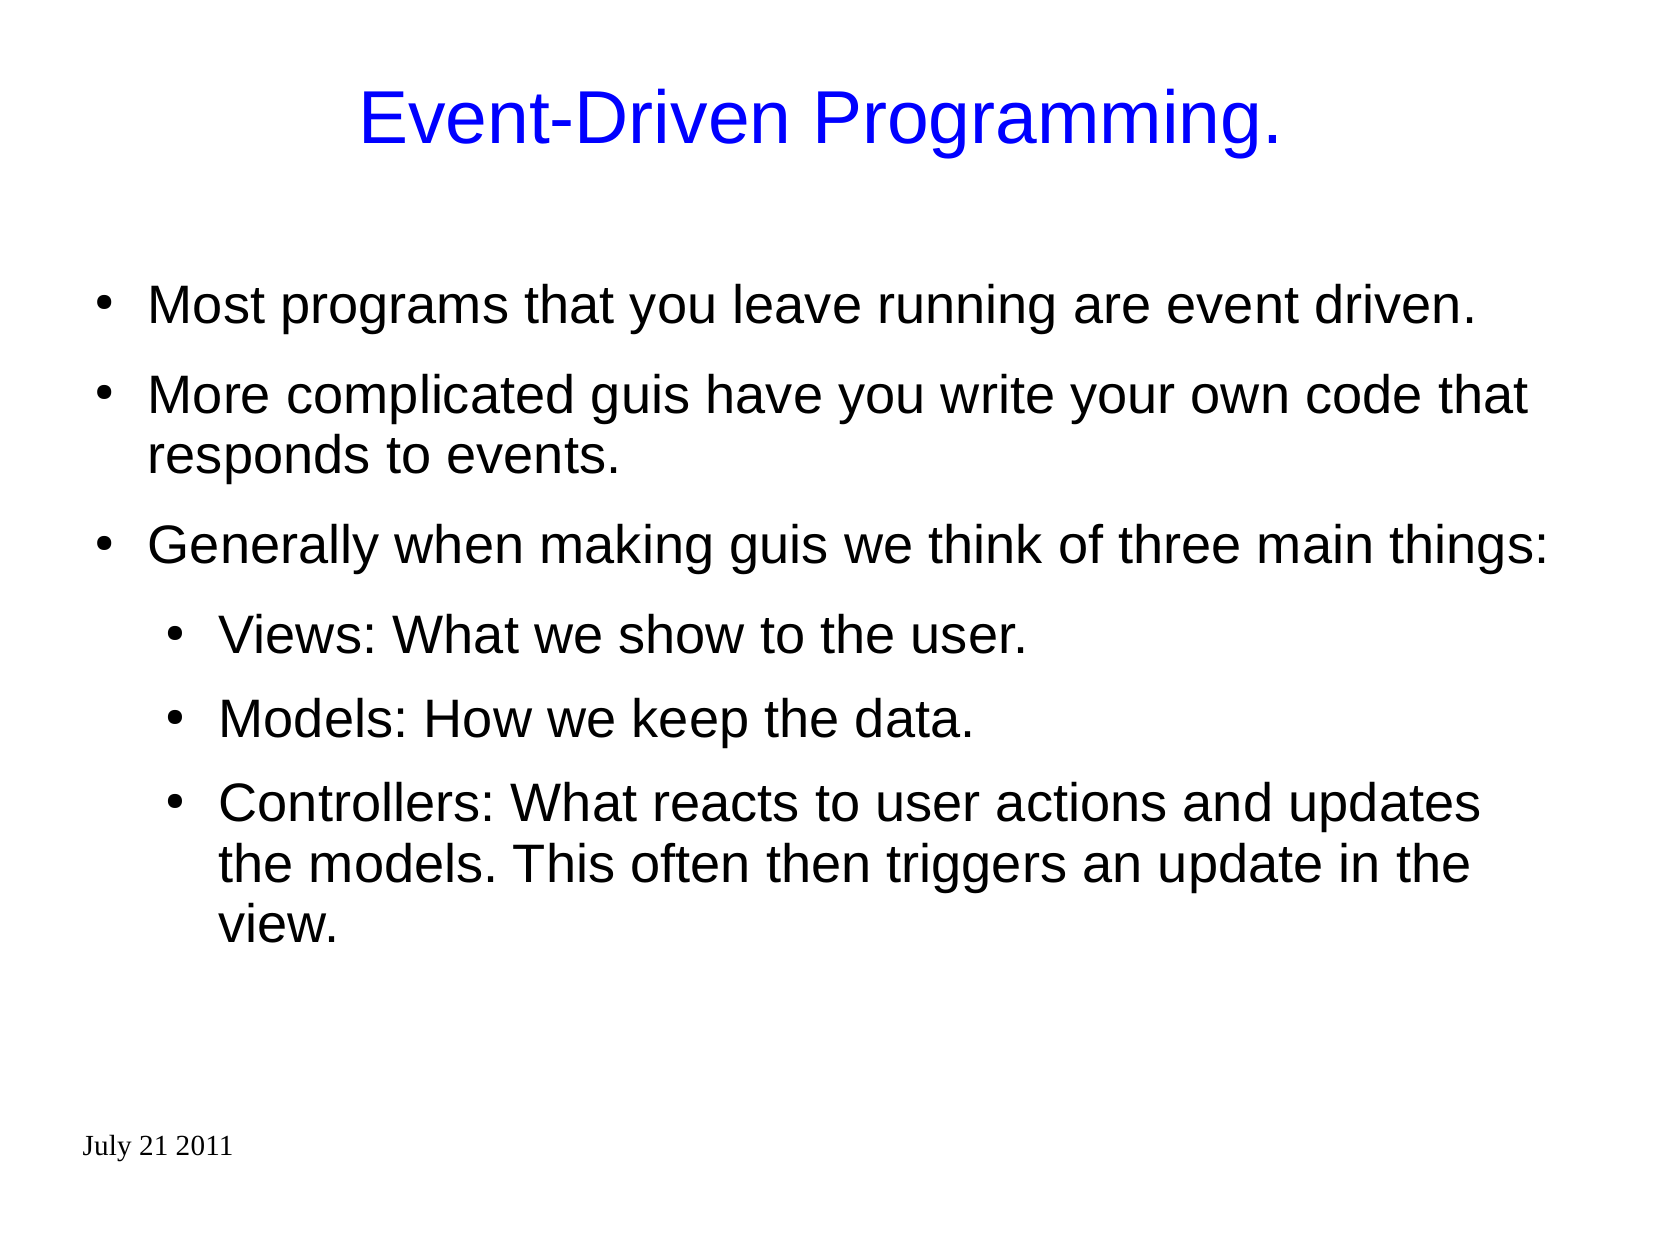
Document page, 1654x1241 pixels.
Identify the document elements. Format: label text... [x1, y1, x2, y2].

title Event-Driven Programming. [76, 58, 1565, 178]
list Most programs that you leave running are event driven. More complicated guis have you write your own code that responds to events. Generally when making guis we think of three main things: Views: What we show to the user. Models: How we keep the data. Controllers: What reacts to user actions and updates the models. This often then triggers an update in the view. [76, 274, 1565, 1093]
